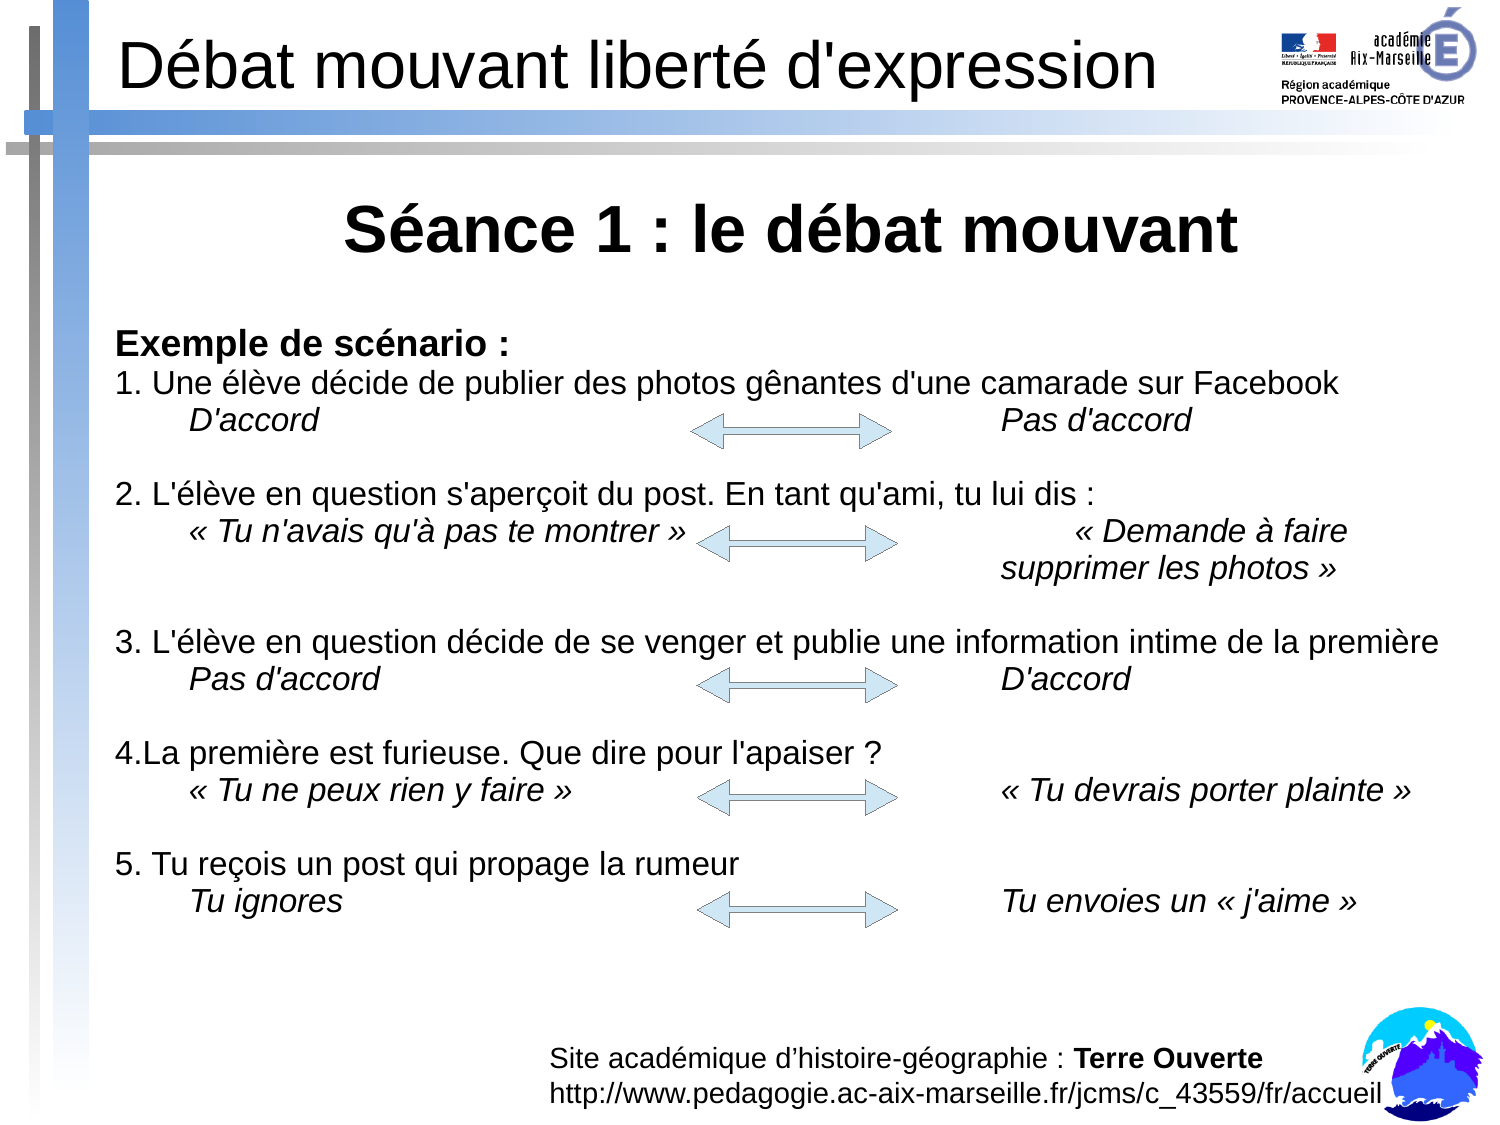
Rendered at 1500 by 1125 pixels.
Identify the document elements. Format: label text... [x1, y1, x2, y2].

text_box Séance 1 : le débat mouvant [100, 178, 1484, 274]
text_box [696, 667, 898, 703]
text_box [697, 779, 898, 816]
text_box Débat mouvant liberté d'expression [102, 14, 1175, 110]
text_box Site académique d’histoire-géographie : Terre Ouverte http://www.pedagogie.ac-aix-marseille.fr/jcms/c_43559/fr/accueil [534, 1031, 1399, 1117]
picture [1269, 0, 1484, 114]
text_box Exemple de scénario : 1. Une élève décide de publier des photos gênantes d'une camarade sur Facebook D'accord Pas d'accord 2. L'élève en question s'aperçoit du post. En tant qu'ami, tu lui dis : « Tu n'avais qu'à pas te montrer » « Demande à faire supprimer les photos » 3. L'élève en question décide de se venger et publie une information intime de la première Pas d'accord D'accord 4.La première est furieuse. Que dire pour l'apaiser ? « Tu ne peux rien y faire » « Tu devrais porter plainte » 5. Tu reçois un post qui propage la rumeur Tu ignores Tu envoies un « j'aime » [100, 314, 1465, 931]
text_box [5, 0, 1454, 1121]
picture [1360, 1006, 1484, 1122]
text_box [697, 891, 898, 928]
text_box [690, 413, 892, 449]
text_box [696, 525, 898, 562]
